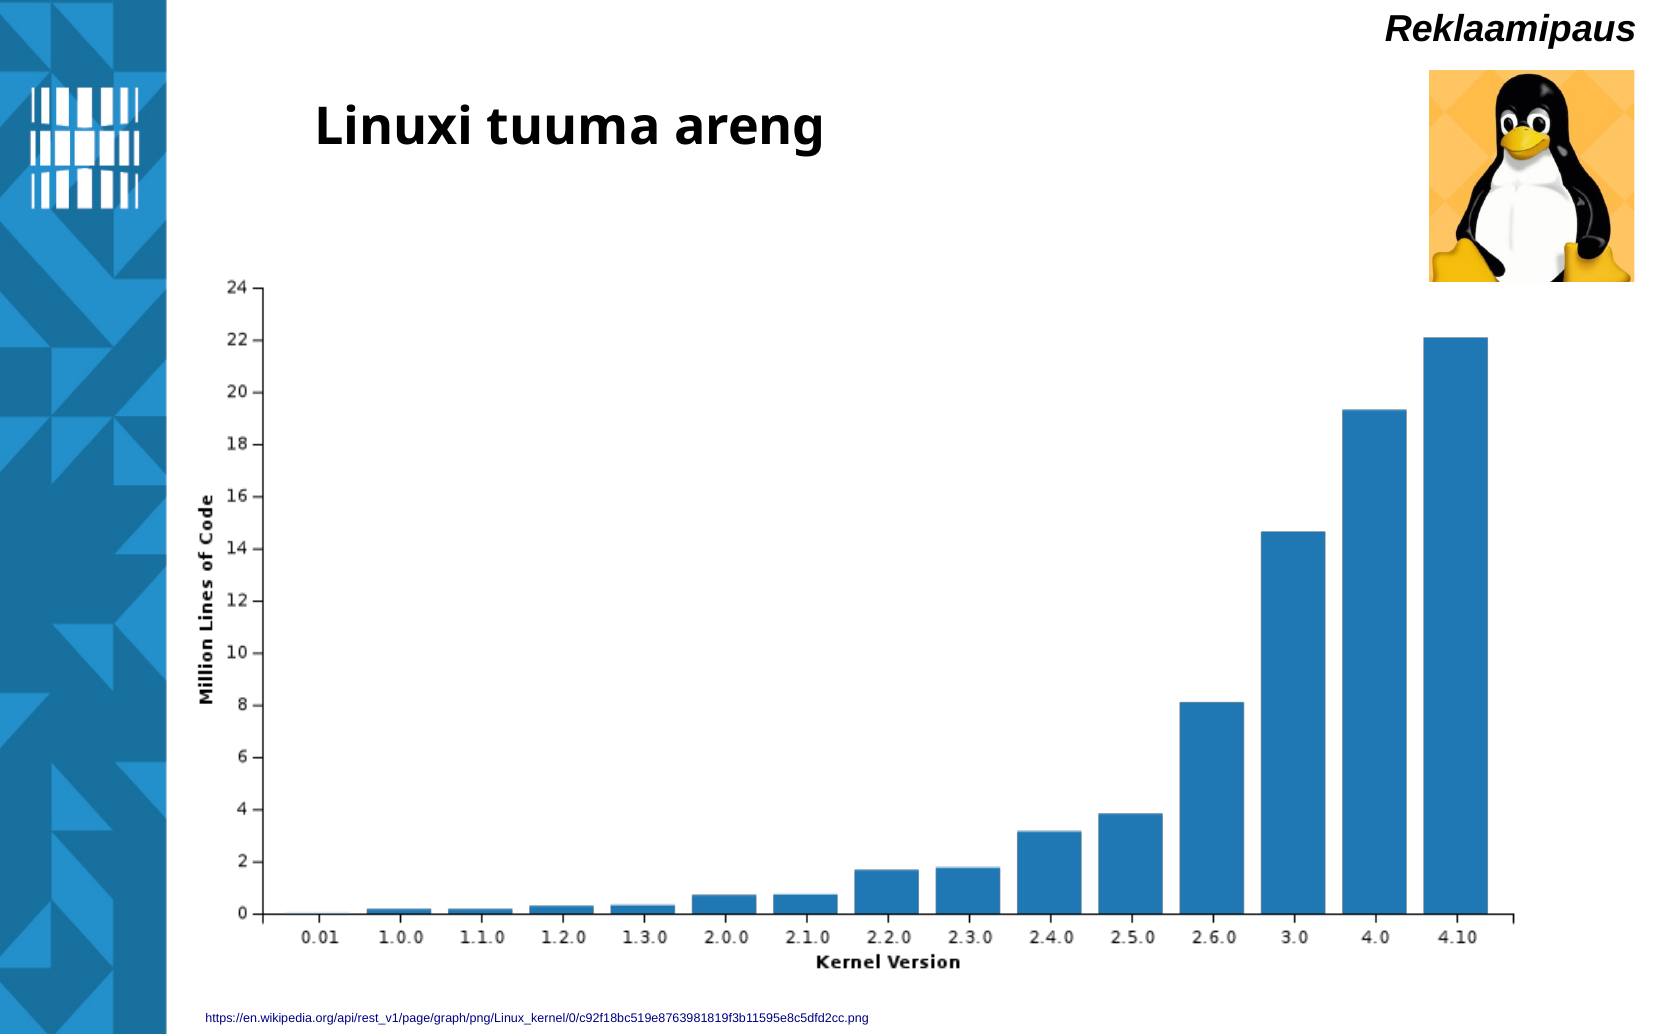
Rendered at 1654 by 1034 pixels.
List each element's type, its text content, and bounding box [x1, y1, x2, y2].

picture [189, 70, 1635, 981]
picture [42, 108, 132, 208]
list Linuxi tuuma areng [314, 88, 1429, 214]
text_box https://en.wikipedia.org/api/rest_v1/page/graph/png/Linux_kernel/0/c92f18bc519e8763981819f3b11595e8c5dfd2cc.png [190, 1003, 922, 1034]
